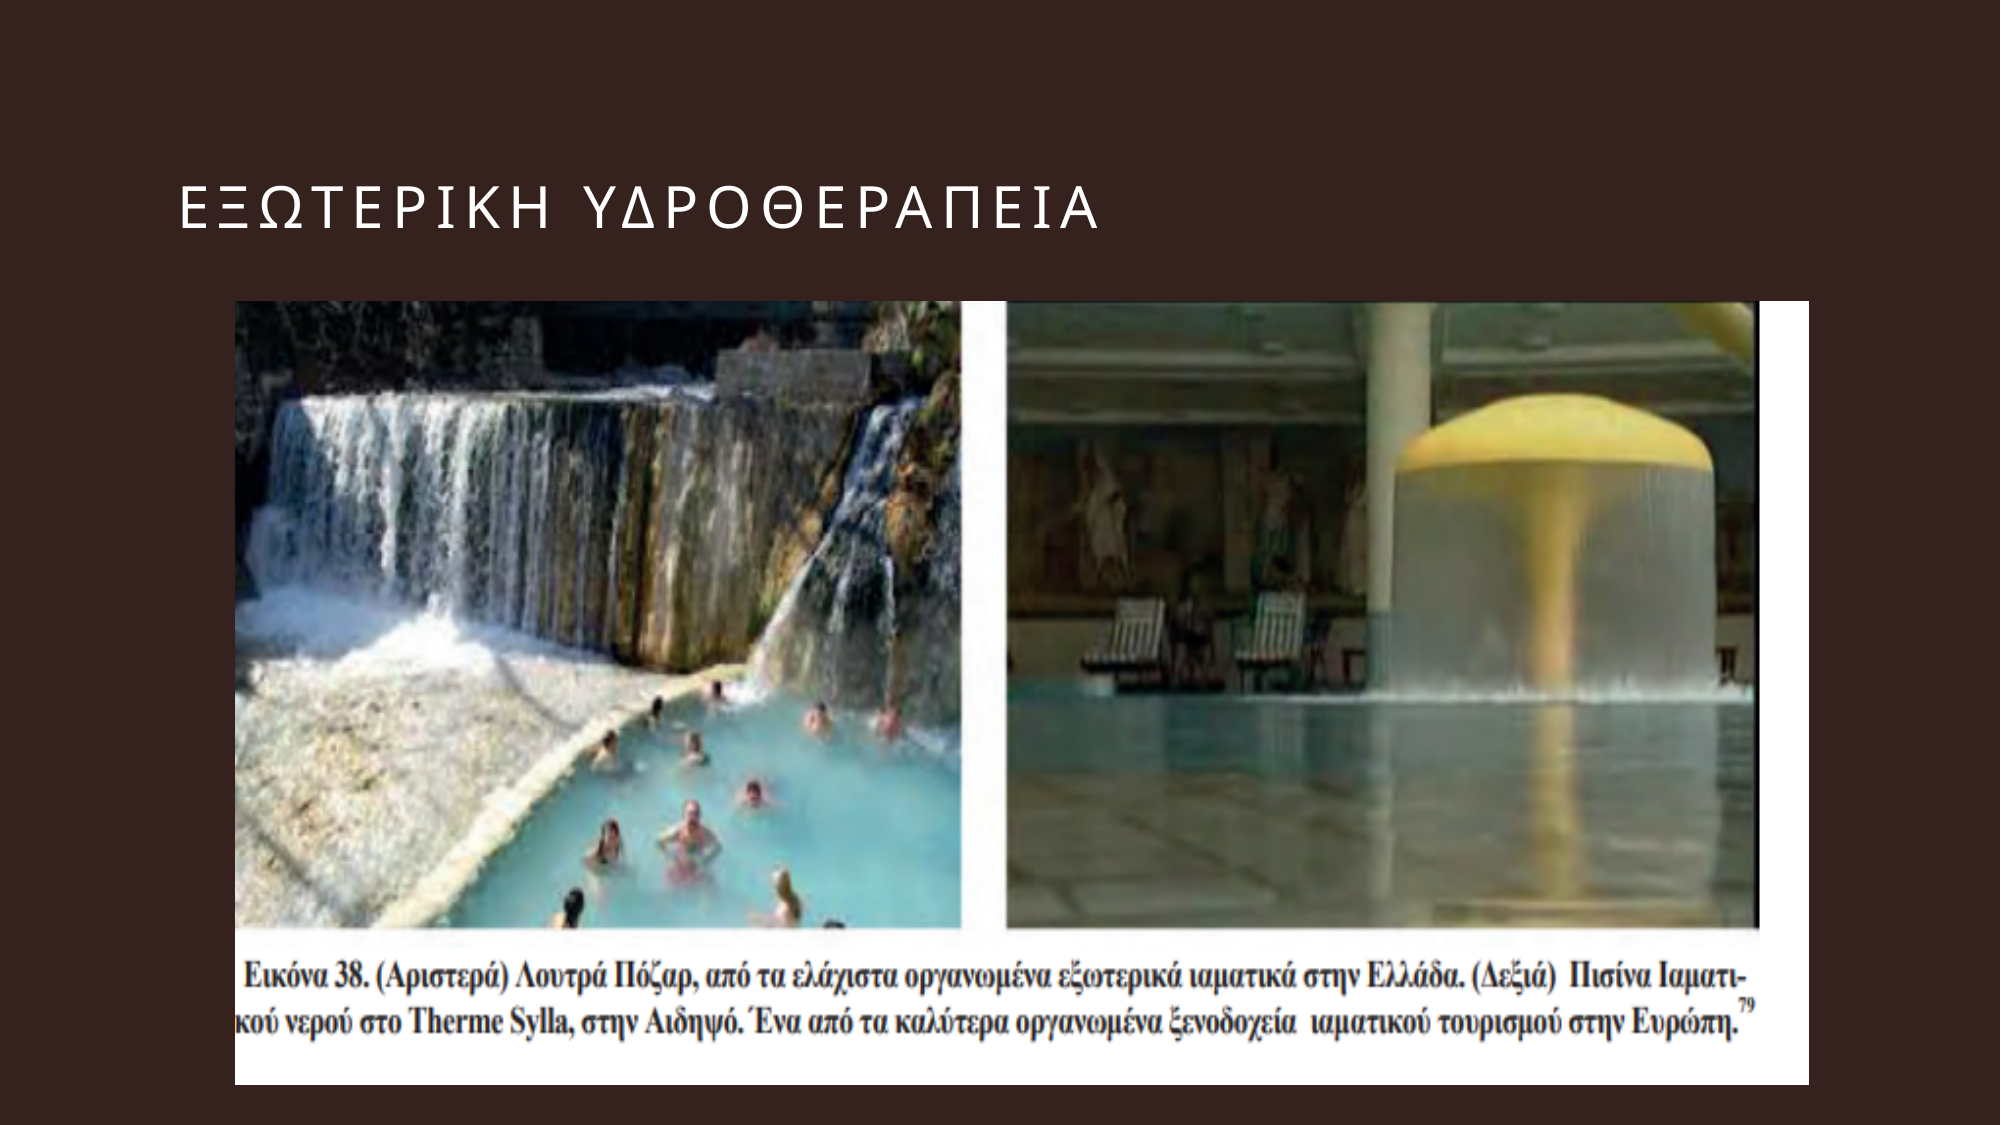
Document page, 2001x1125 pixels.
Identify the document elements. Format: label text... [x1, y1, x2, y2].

title ΕΞΩΤΕΡΙΚΗ ΥΔΡΟΘΕΡΑΠΕΙΑ [177, 165, 1391, 274]
picture [235, 301, 1809, 1085]
